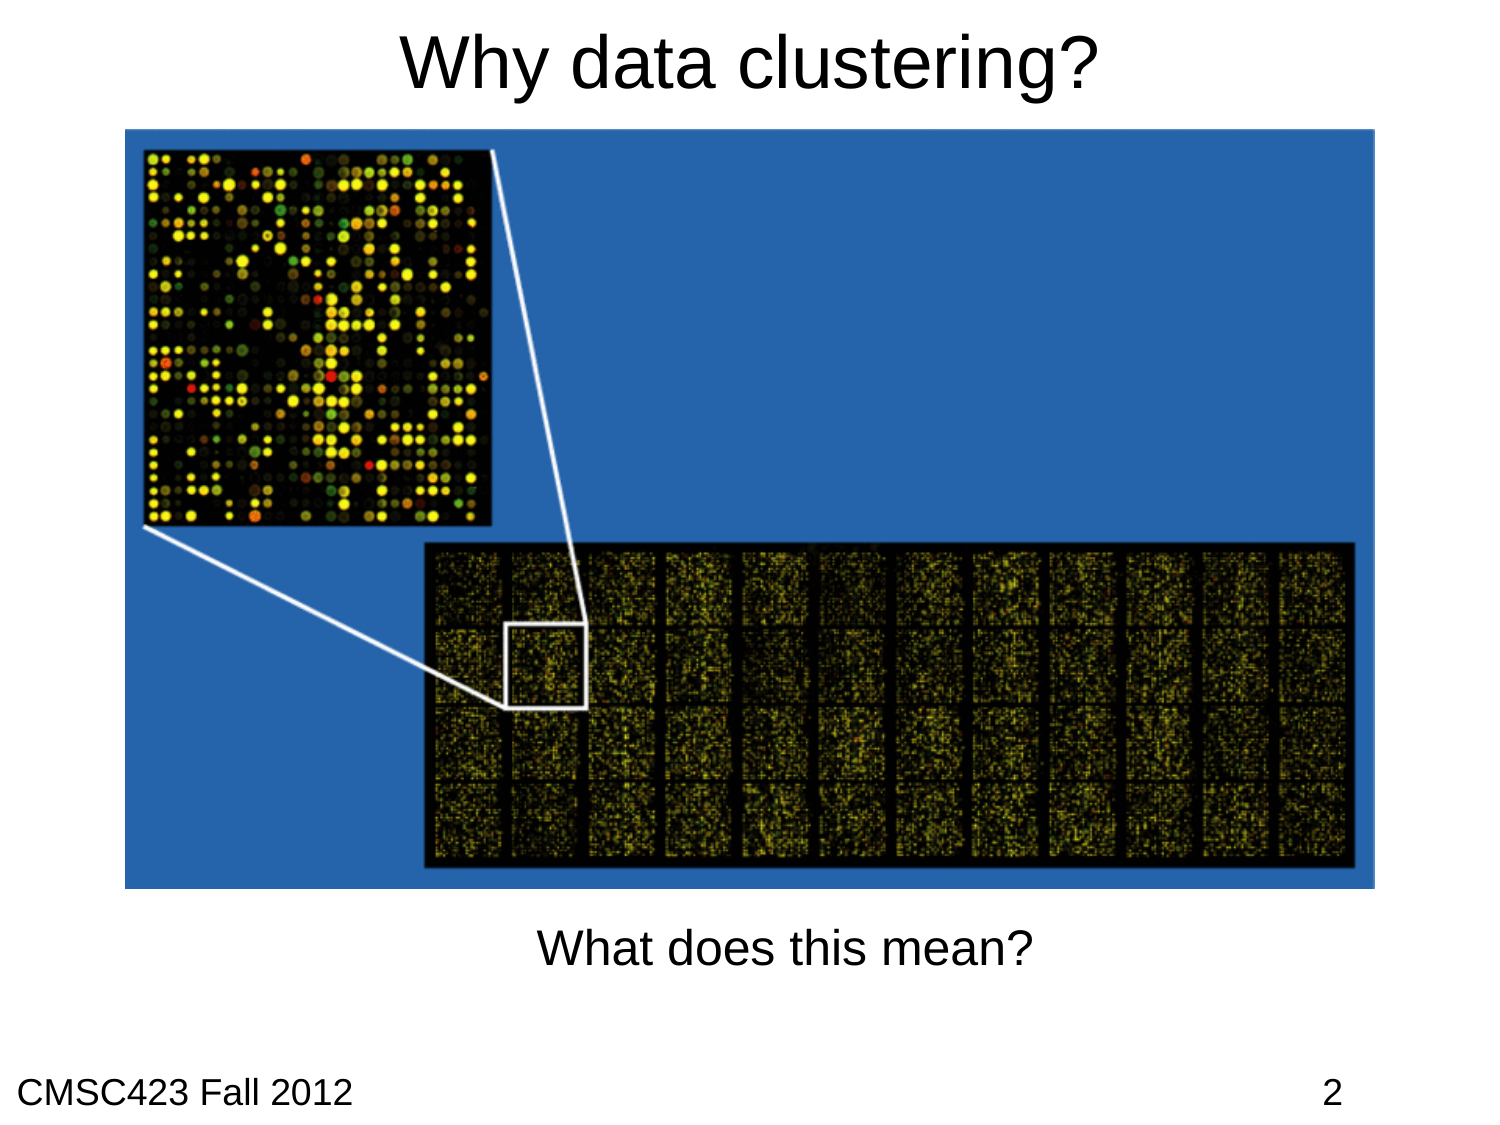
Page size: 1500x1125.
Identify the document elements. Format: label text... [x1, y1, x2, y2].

title Why data clustering? [0, 12, 1500, 113]
text_box What does this mean? [521, 907, 1049, 983]
picture [125, 129, 1375, 890]
